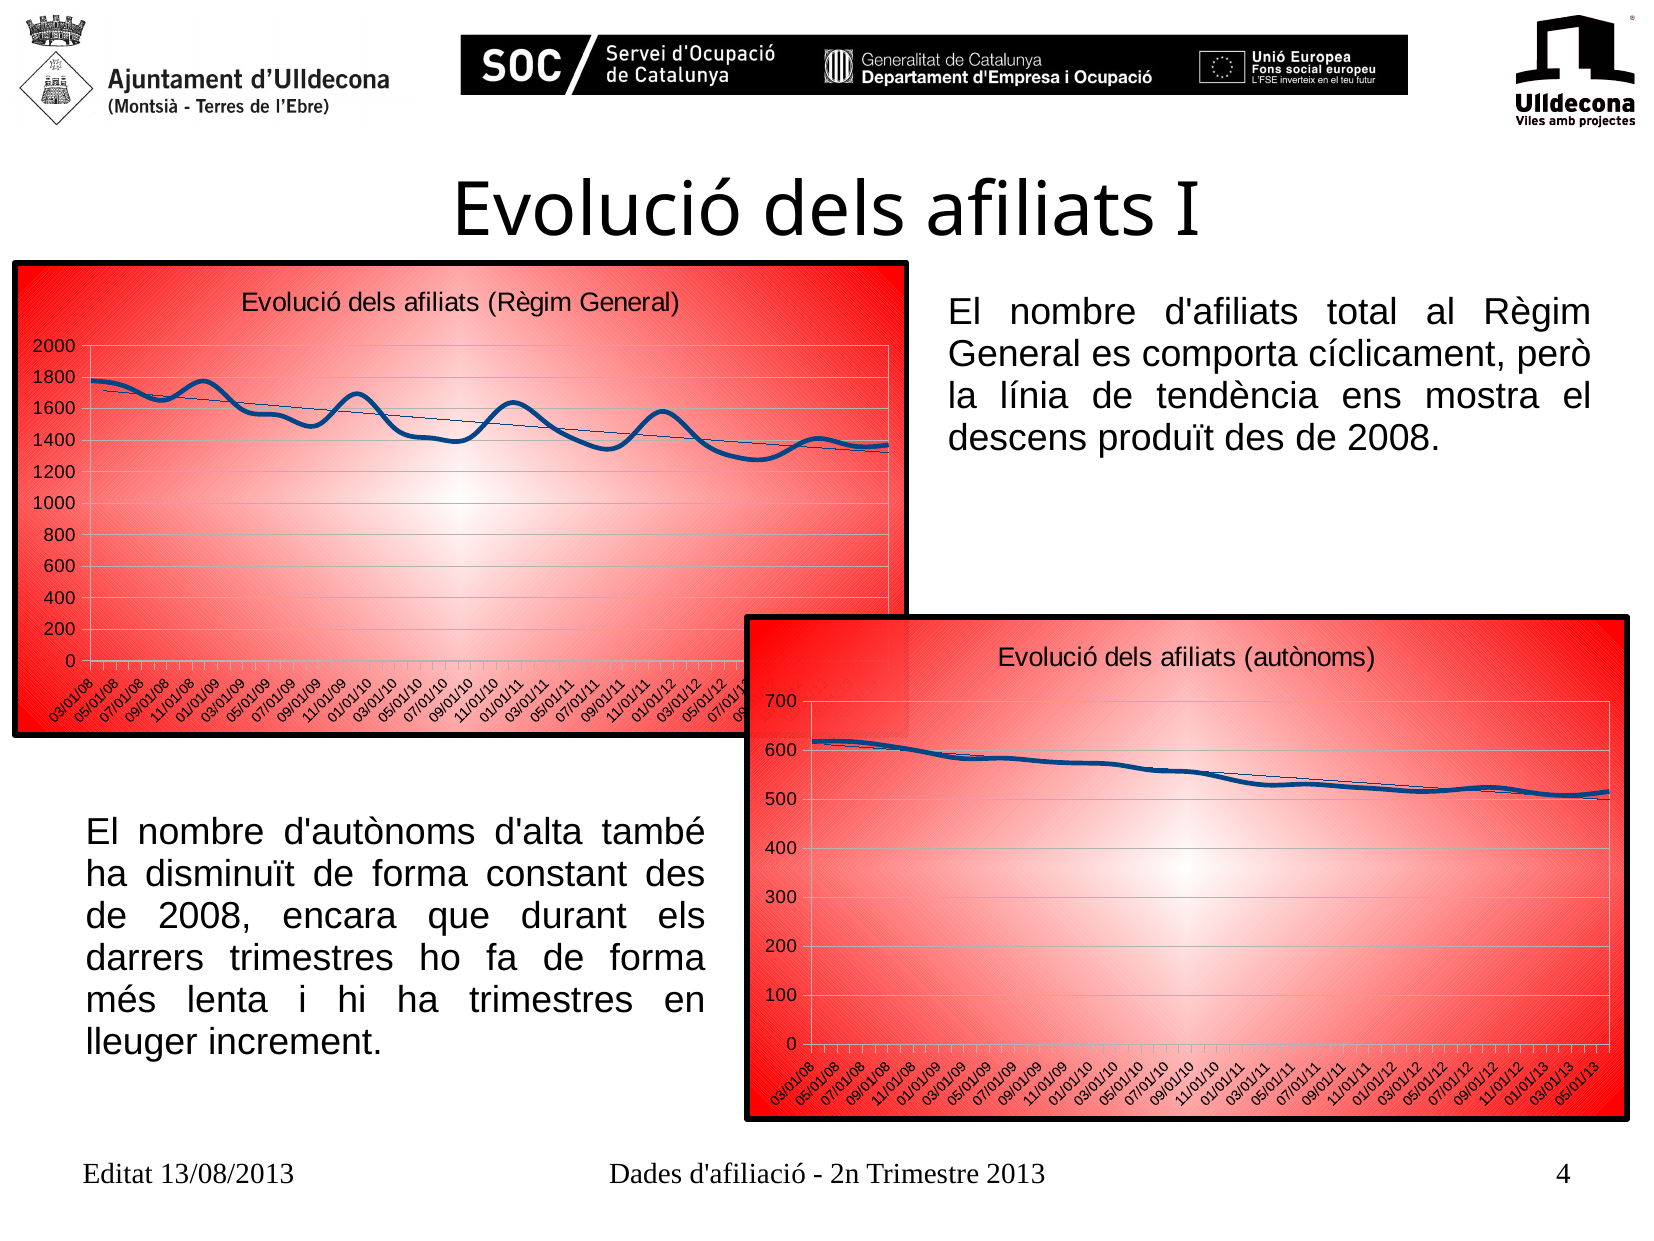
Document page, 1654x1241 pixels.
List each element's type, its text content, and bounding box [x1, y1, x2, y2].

text_box El nombre d'afiliats total al Règim General es comporta cíclicament, però la línia de tendència ens mostra el descens produït des de 2008. [933, 283, 1607, 467]
picture [1511, 11, 1638, 130]
title Evolució dels afiliats I [82, 129, 1571, 284]
chart [11, 259, 1630, 1123]
picture [11, 10, 417, 130]
picture [460, 34, 1408, 95]
text_box El nombre d'autònoms d'alta també ha disminuït de forma constant des de 2008, encara que durant els darrers trimestres ho fa de forma més lenta i hi ha trimestres en lleuger increment. [70, 803, 721, 1071]
